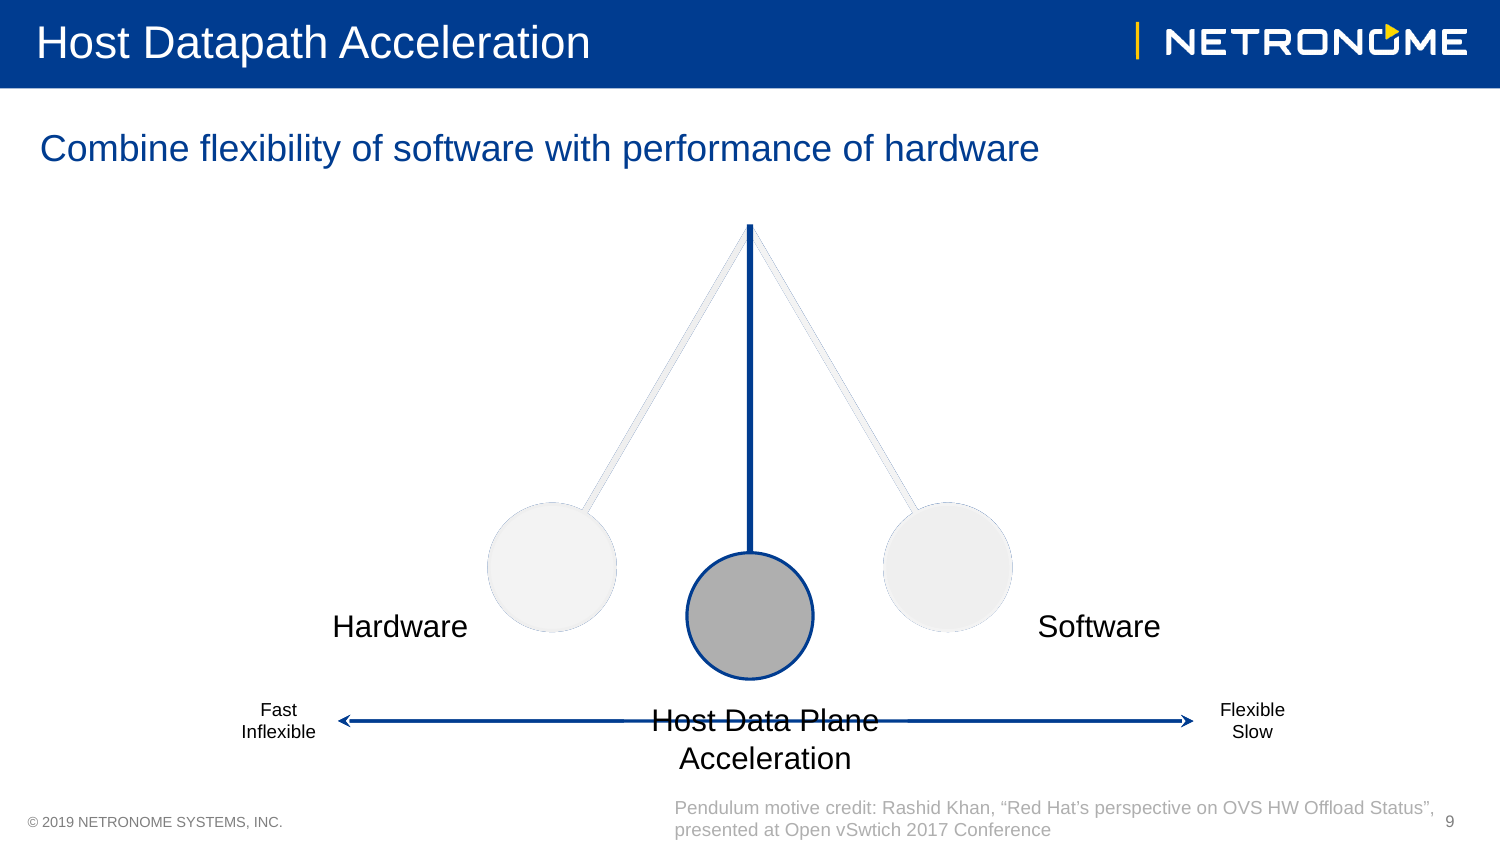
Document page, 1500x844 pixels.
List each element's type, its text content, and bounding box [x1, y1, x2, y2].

text_box [686, 552, 814, 680]
text_box Flexible Slow [1193, 689, 1312, 753]
text_box Fast Inflexible [219, 689, 338, 753]
text_box Host Data Plane Acceleration [605, 693, 927, 749]
text_box Pendulum motive credit: Rashid Khan, “Red Hat’s perspective on OVS HW Offload Status”, presented at Open vSwtich 2017 Conference [667, 787, 1463, 844]
title Host Datapath Acceleration [20, 0, 1113, 89]
text_box [884, 504, 1011, 631]
picture [1162, 21, 1473, 62]
text_box [489, 504, 616, 631]
text_box Software [1003, 598, 1196, 655]
text_box Hardware [304, 598, 497, 655]
list Combine flexibility of software with performance of hardware [24, 109, 1463, 772]
